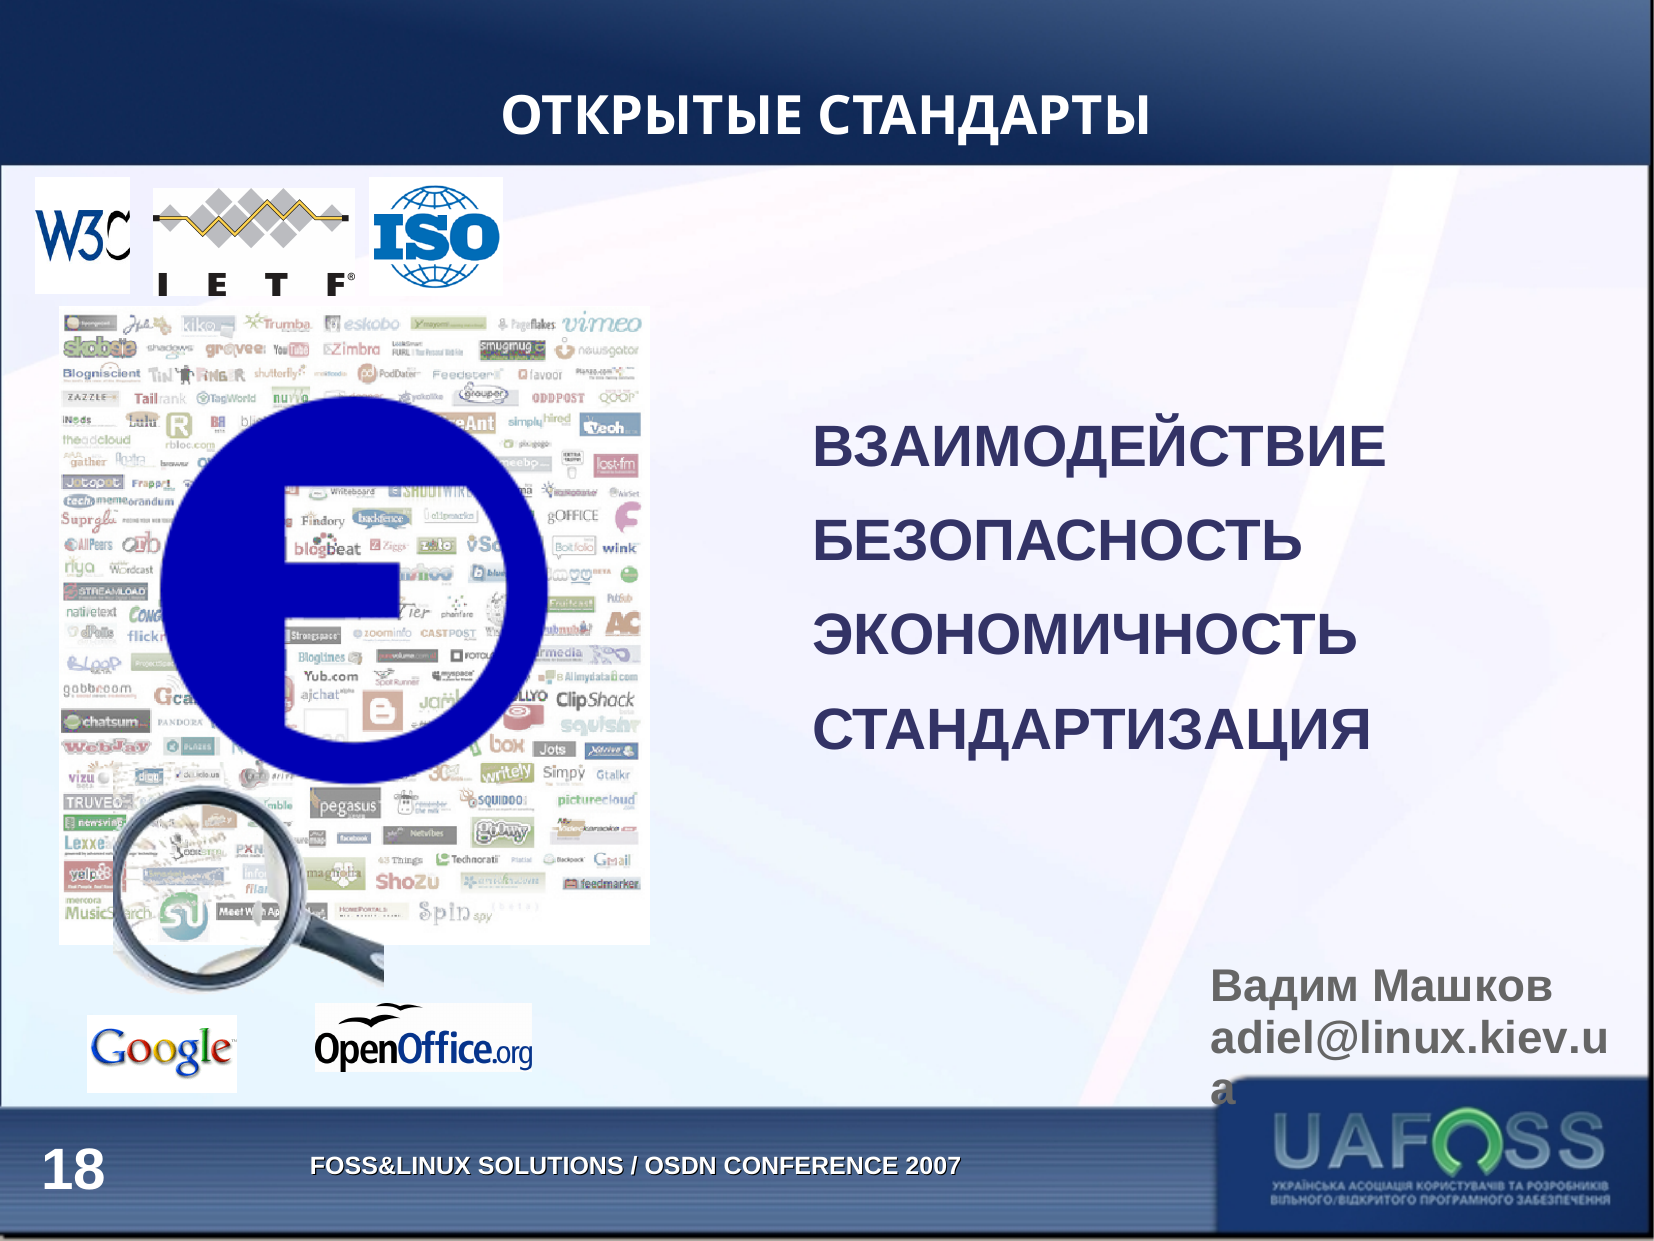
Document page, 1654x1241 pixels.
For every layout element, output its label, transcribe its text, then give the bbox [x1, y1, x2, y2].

text_box Вадим Машков adiel@linux.kiev.ua [1210, 960, 1635, 1063]
list ВЗАИМОДЕЙСТВИЕ БЕЗОПАСНОСТЬ ЭКОНОМИЧНОСТЬ СТАНДАРТИЗАЦИЯ [794, 413, 1598, 762]
picture [0, 0, 1654, 1241]
title ОТКРЫТЫЕ СТАНДАРТЫ [82, 49, 1571, 178]
text_box FOSS&LINUX SOLUTIONS / OSDN CONFERENCE 2007 [310, 1151, 1004, 1180]
text_box 9 [29, 1136, 323, 1202]
